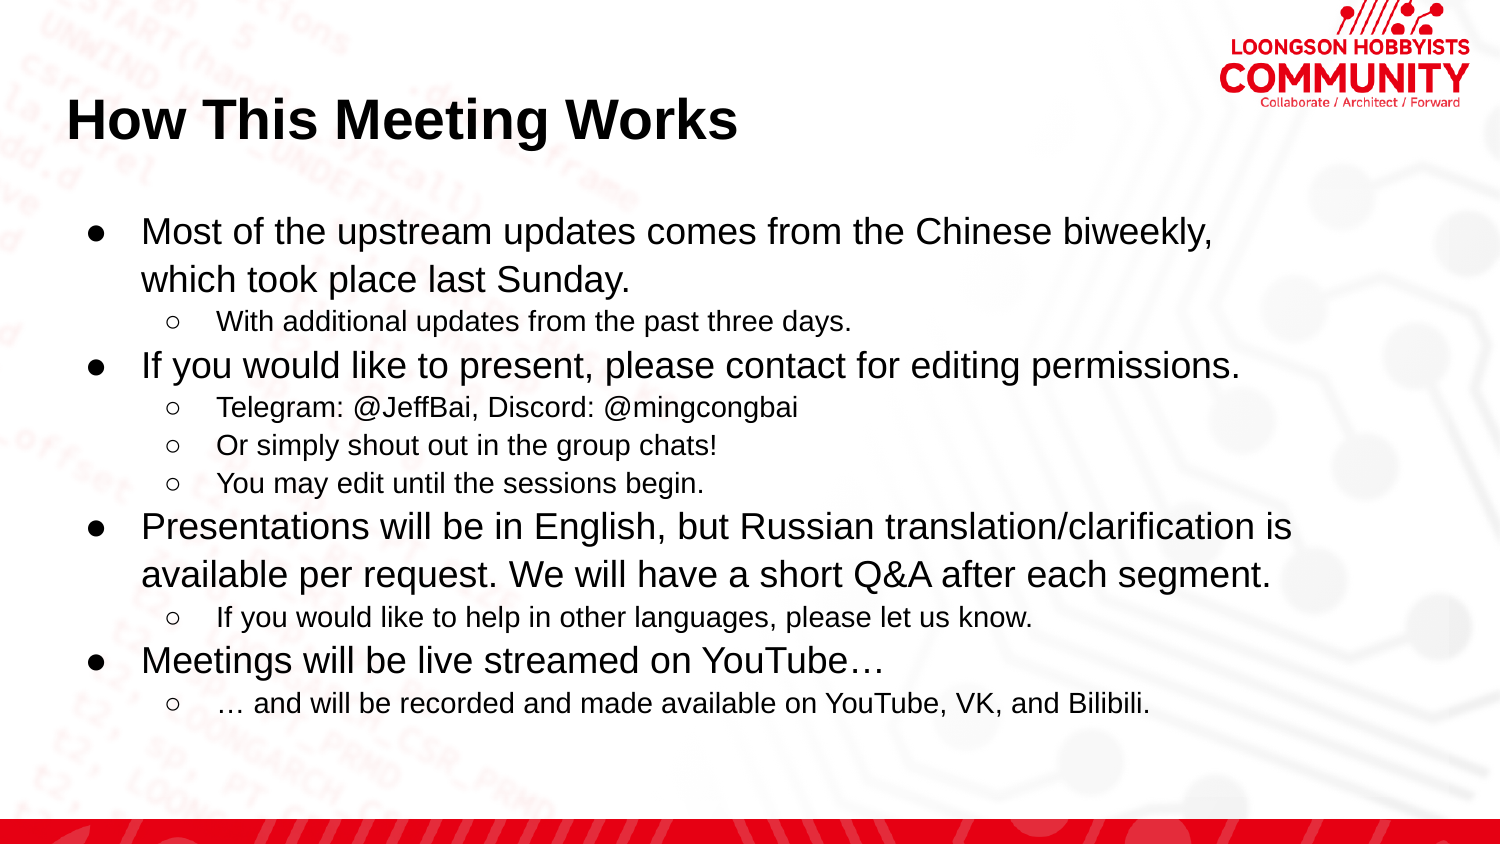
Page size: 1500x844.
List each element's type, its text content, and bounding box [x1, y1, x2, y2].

list Most of the upstream updates comes from the Chinese biweekly, which took place last Sunday. With additional updates from the past three days. If you would like to present, please contact for editing permissions. Telegram: @JeffBai, Discord: @mingcongbai Or simply shout out in the group chats! You may edit until the sessions begin. Presentations will be in English, but Russian translation/clarification is available per request. We will have a short Q&A after each segment. If you would like to help in other languages, please let us know. Meetings will be live streamed on YouTube… … and will be recorded and made available on YouTube, VK, and Bilibili. [51, 189, 1449, 797]
picture [0, 0, 1500, 844]
title How This Meeting Works [51, 72, 1449, 167]
